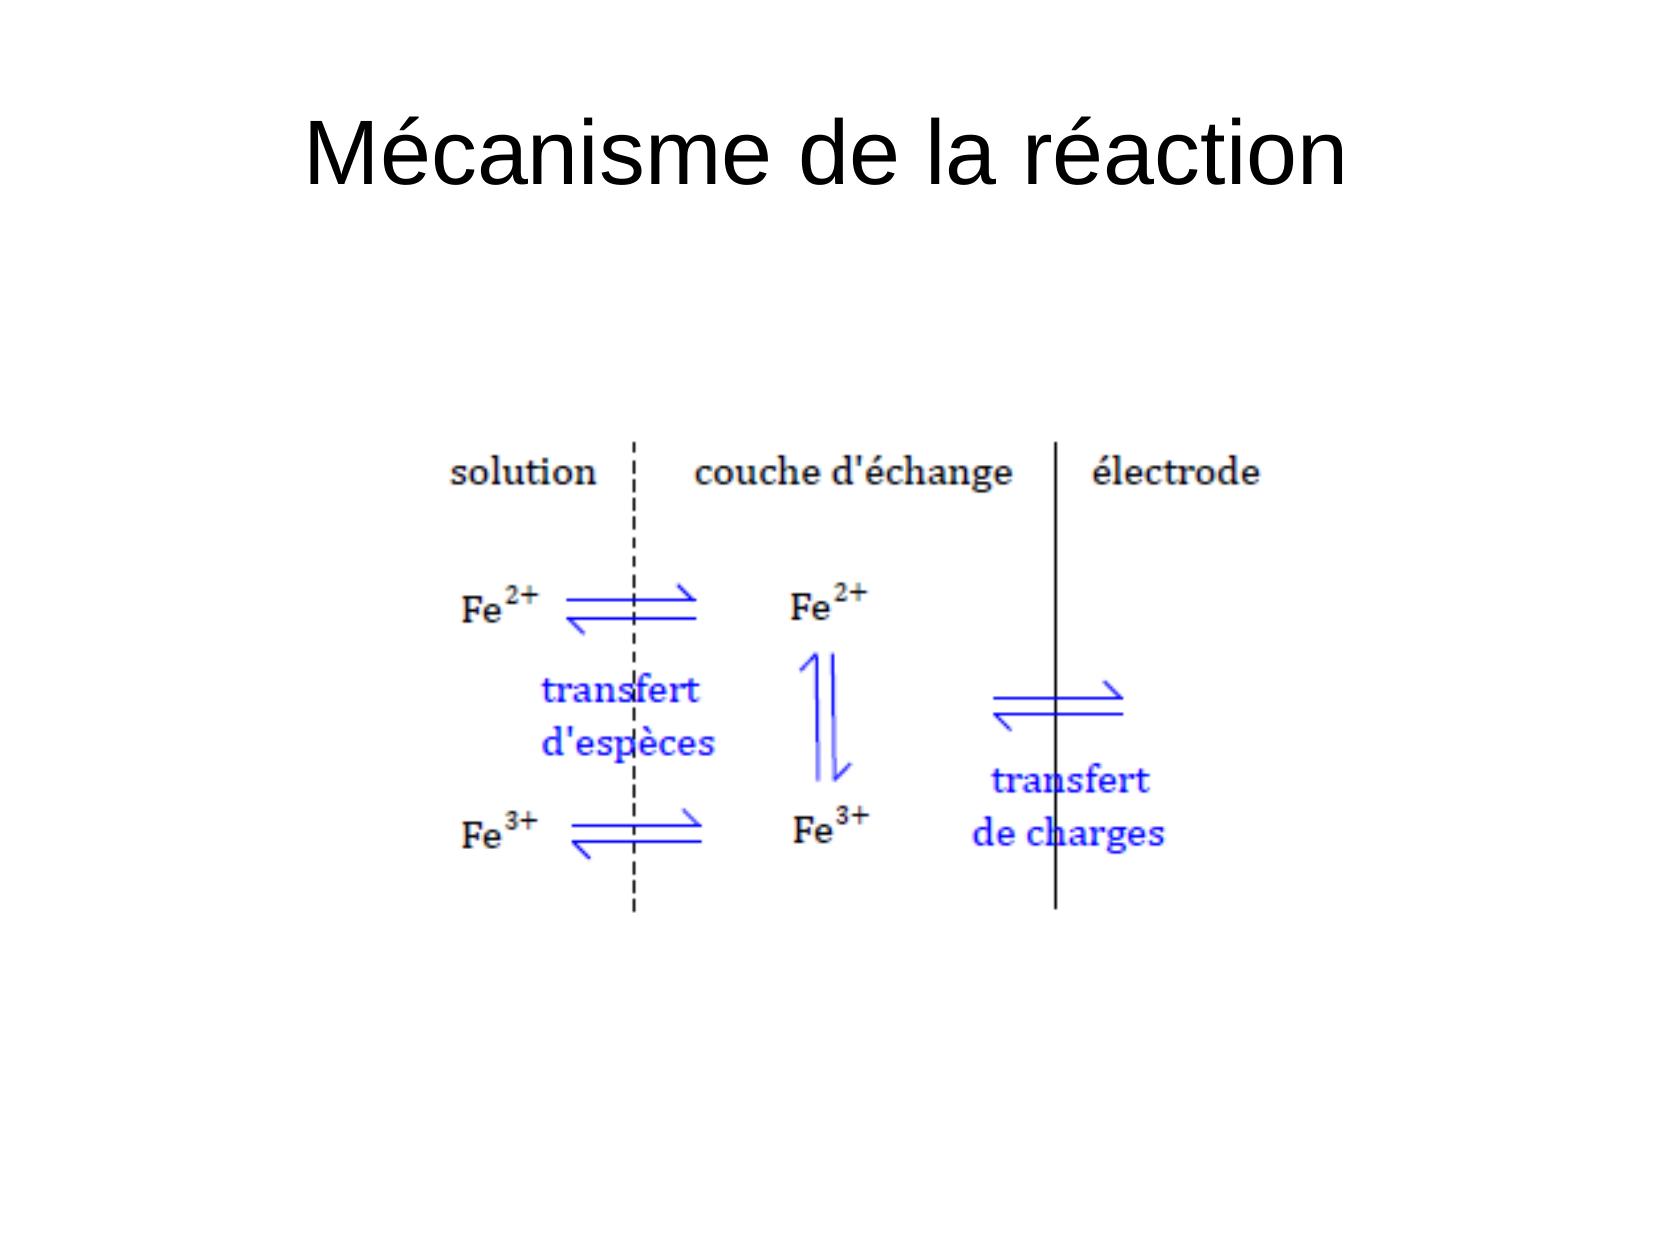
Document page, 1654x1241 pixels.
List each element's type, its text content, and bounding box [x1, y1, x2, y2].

picture [318, 387, 1315, 934]
title Mécanisme de la réaction [82, 49, 1571, 257]
